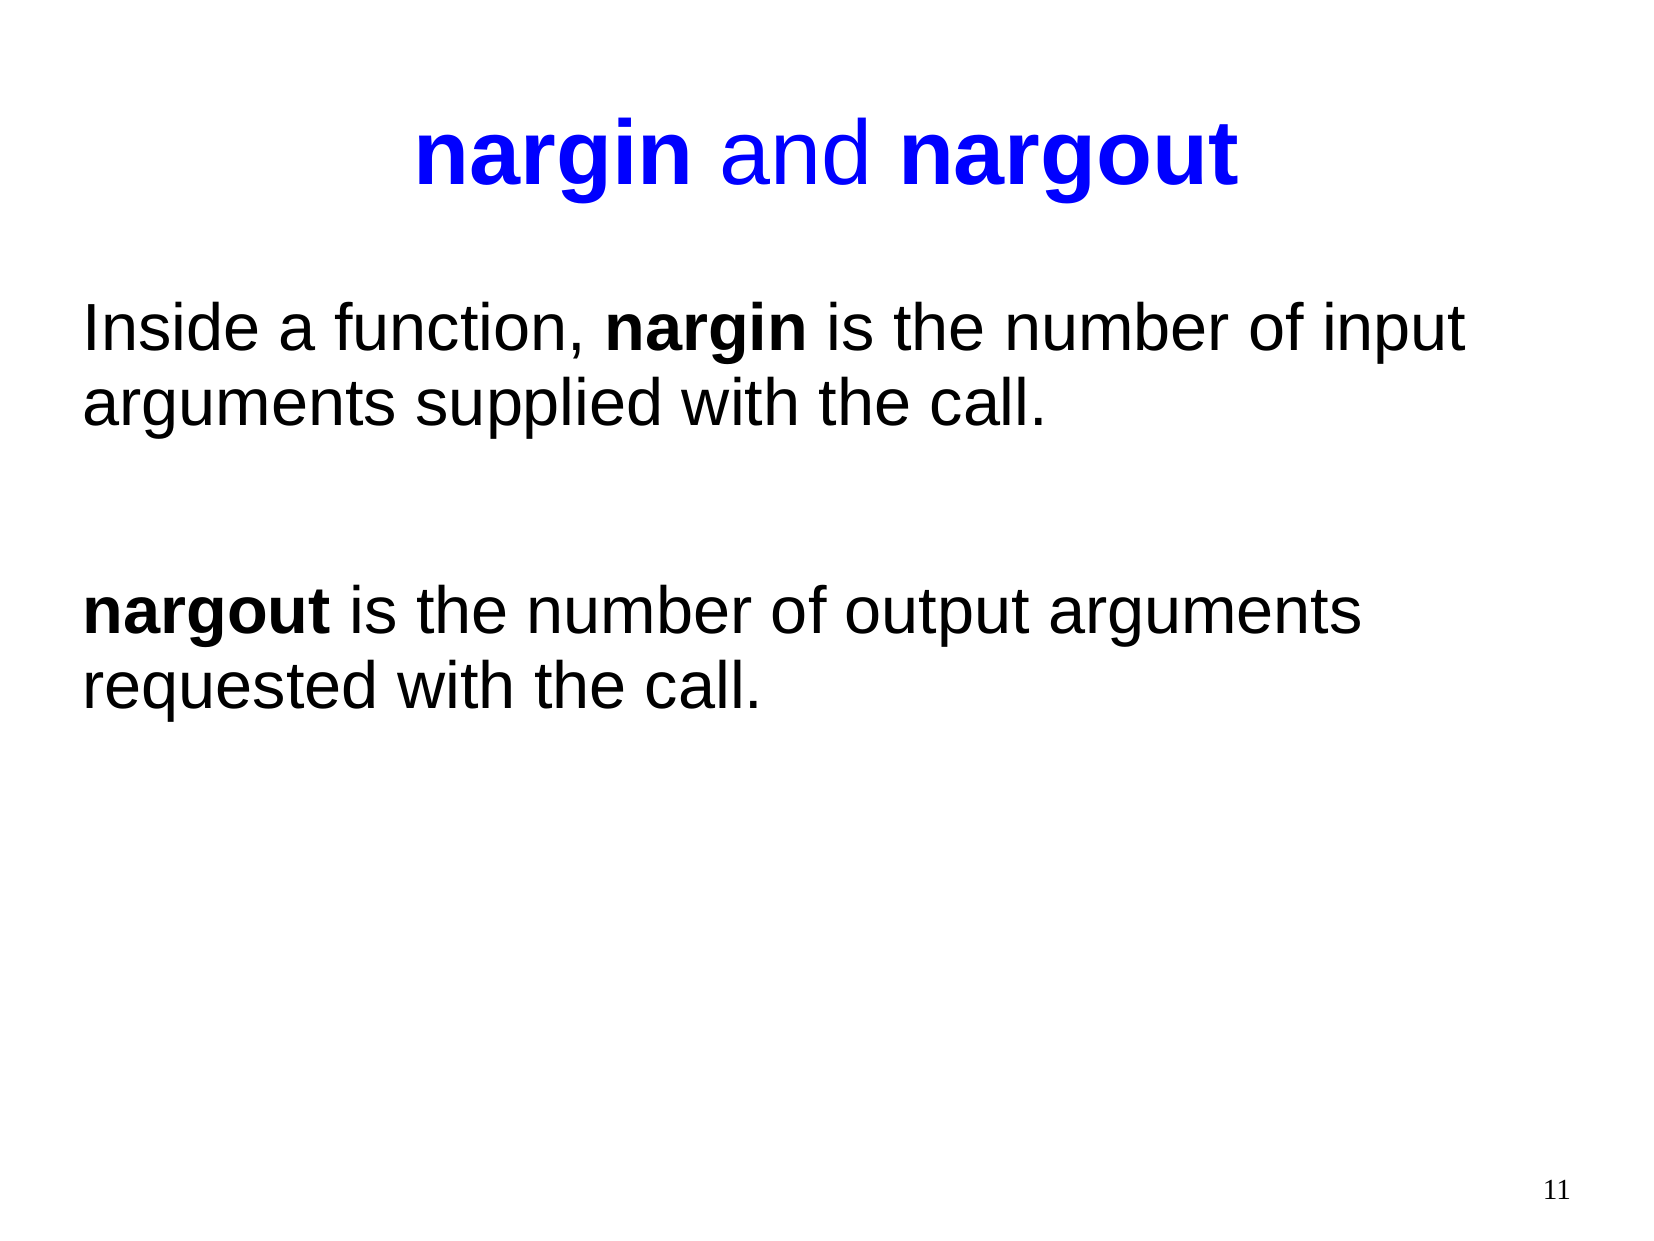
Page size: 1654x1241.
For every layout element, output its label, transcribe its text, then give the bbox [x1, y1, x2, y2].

list Inside a function, nargin is the number of input arguments supplied with the call. nargout is the number of output arguments requested with the call. [82, 290, 1571, 1094]
title nargin and nargout [82, 56, 1571, 250]
